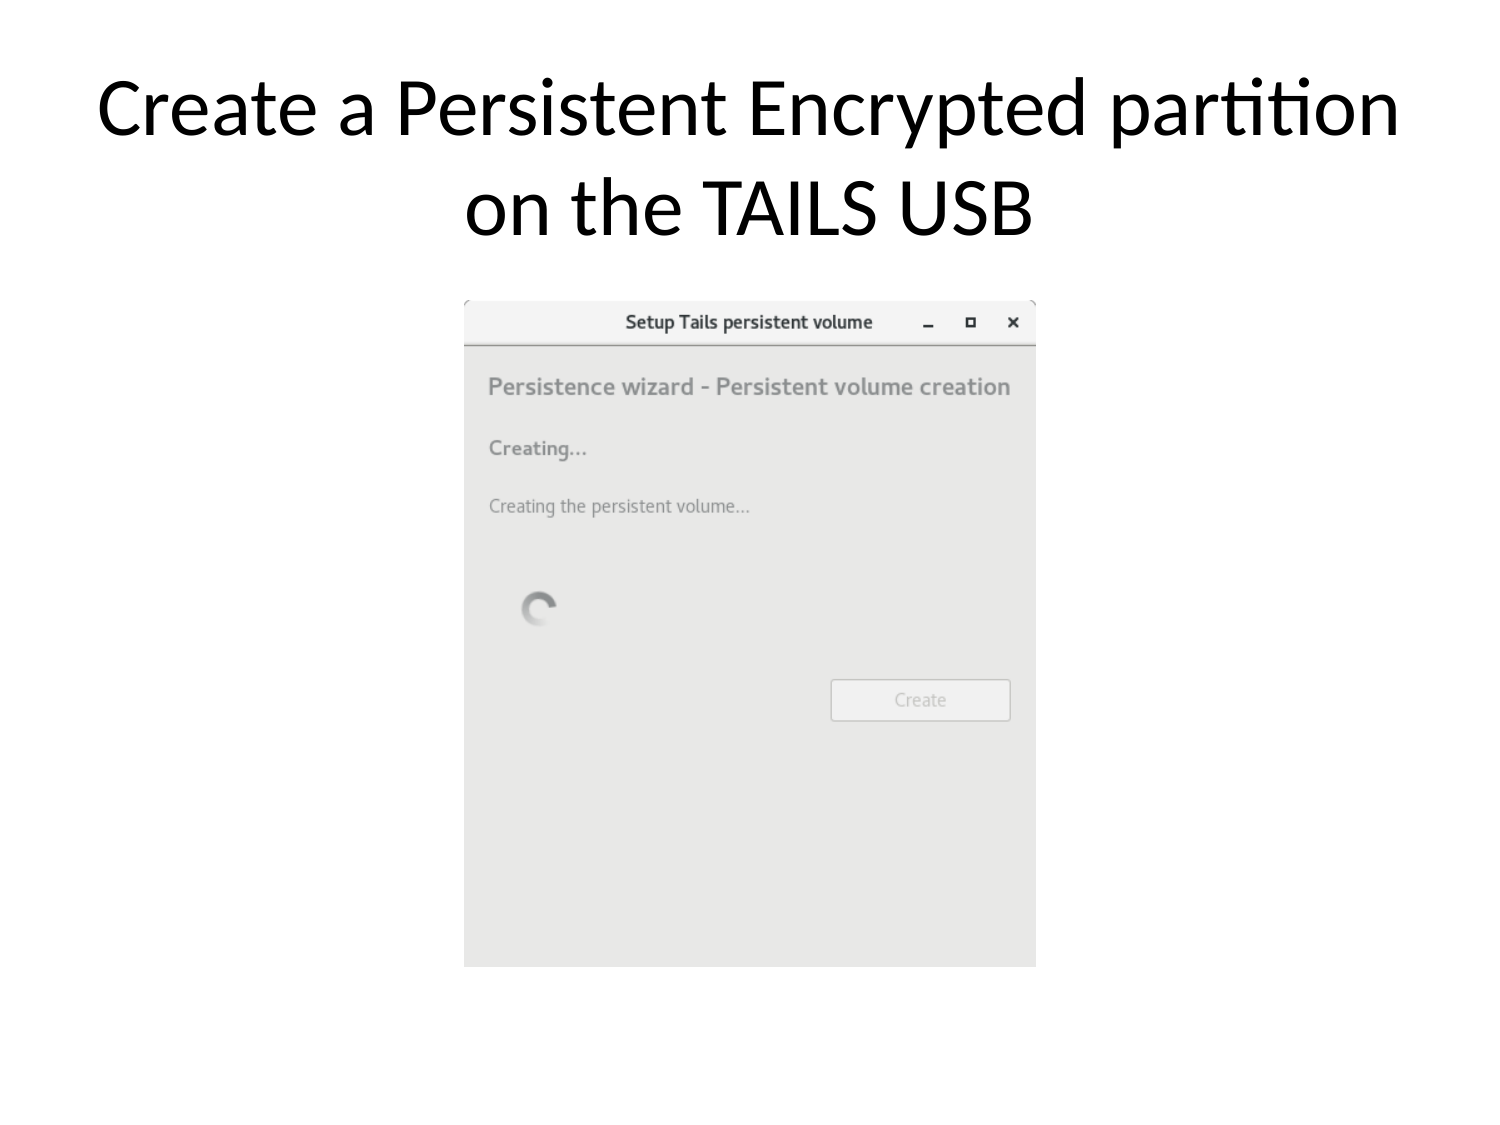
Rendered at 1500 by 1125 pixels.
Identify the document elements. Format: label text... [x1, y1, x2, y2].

title Create a Persistent Encrypted partition on the TAILS USB [75, 45, 1426, 233]
picture [464, 300, 1036, 967]
